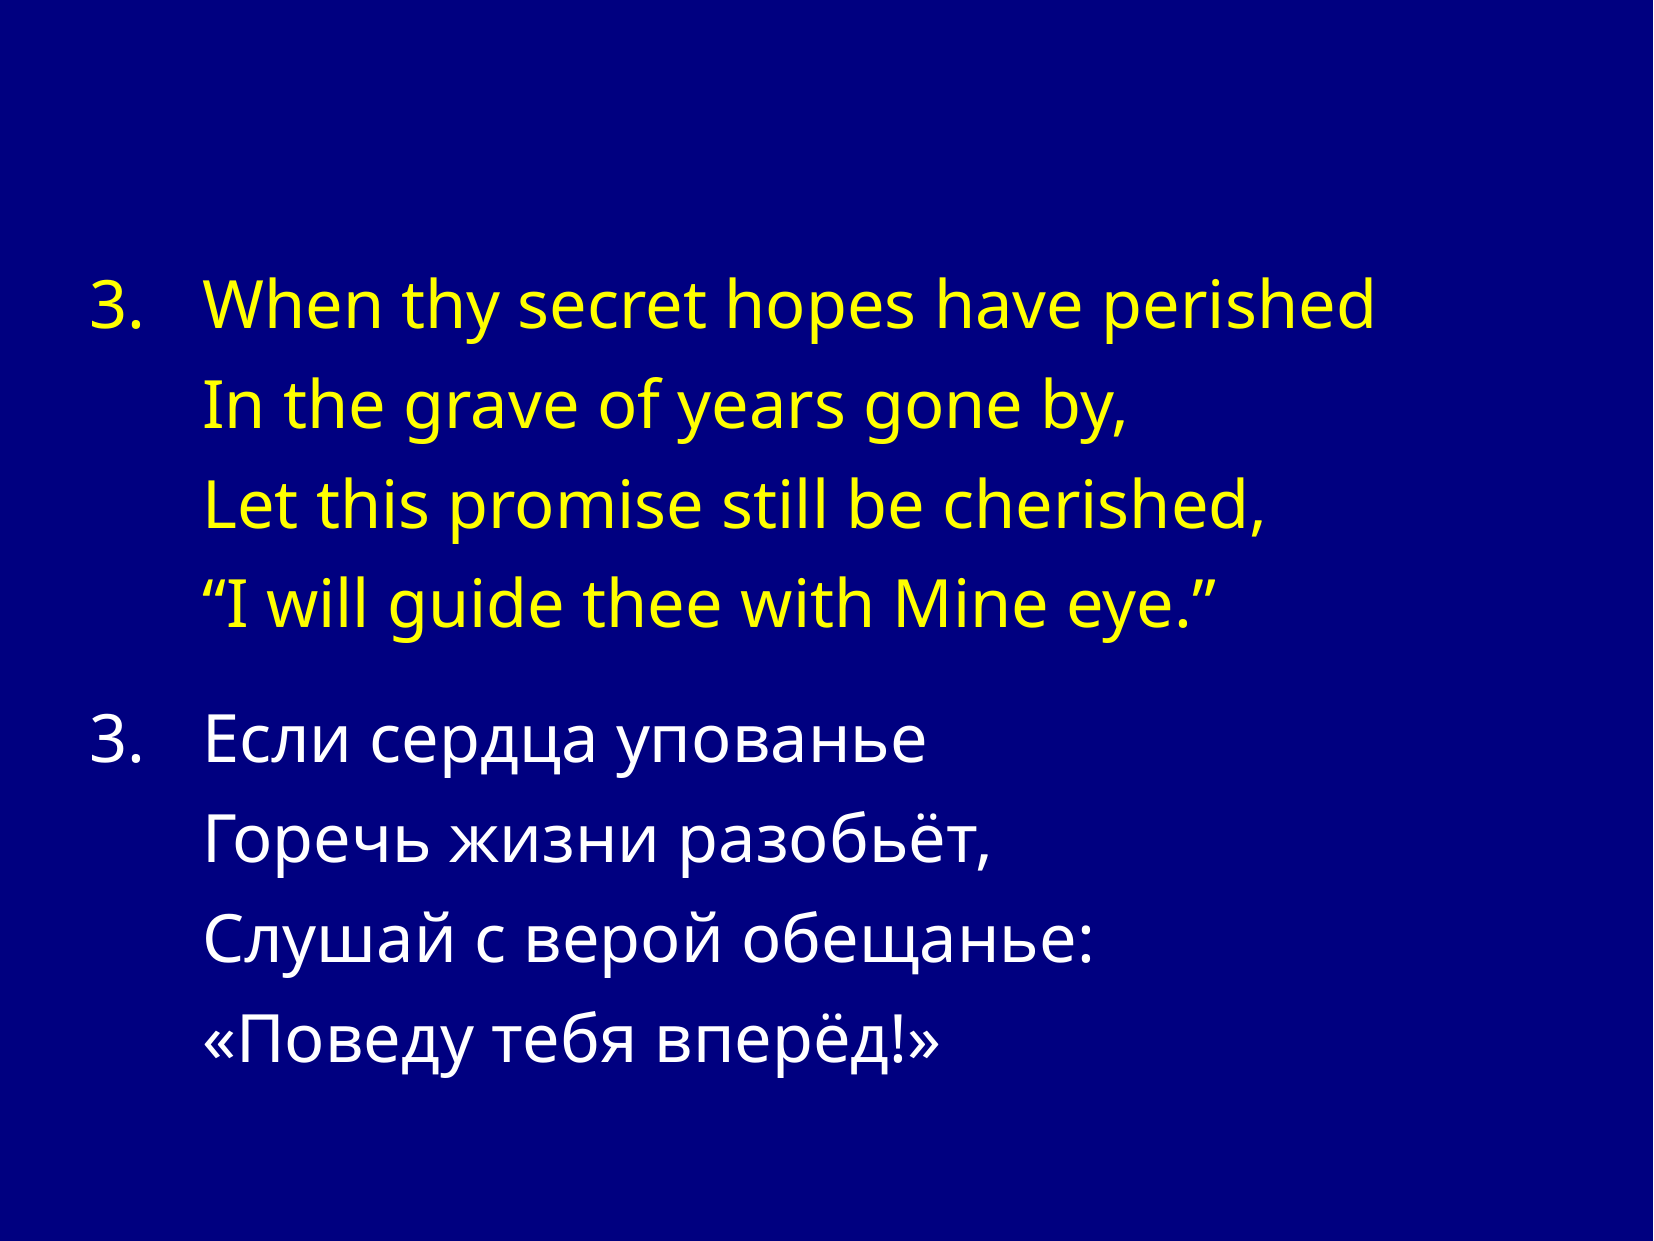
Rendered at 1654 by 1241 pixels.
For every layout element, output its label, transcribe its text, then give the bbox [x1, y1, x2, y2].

text_box 3. Если сердца упованье Горечь жизни разобьёт, Слушай с верой обещанье: «Поведу тебя вперёд!» [75, 675, 1576, 1163]
text_box 3. When thy secret hopes have perished In the grave of years gone by, Let this promise still be cherished, “I will guide thee with Mine eye.” [75, 150, 1576, 638]
